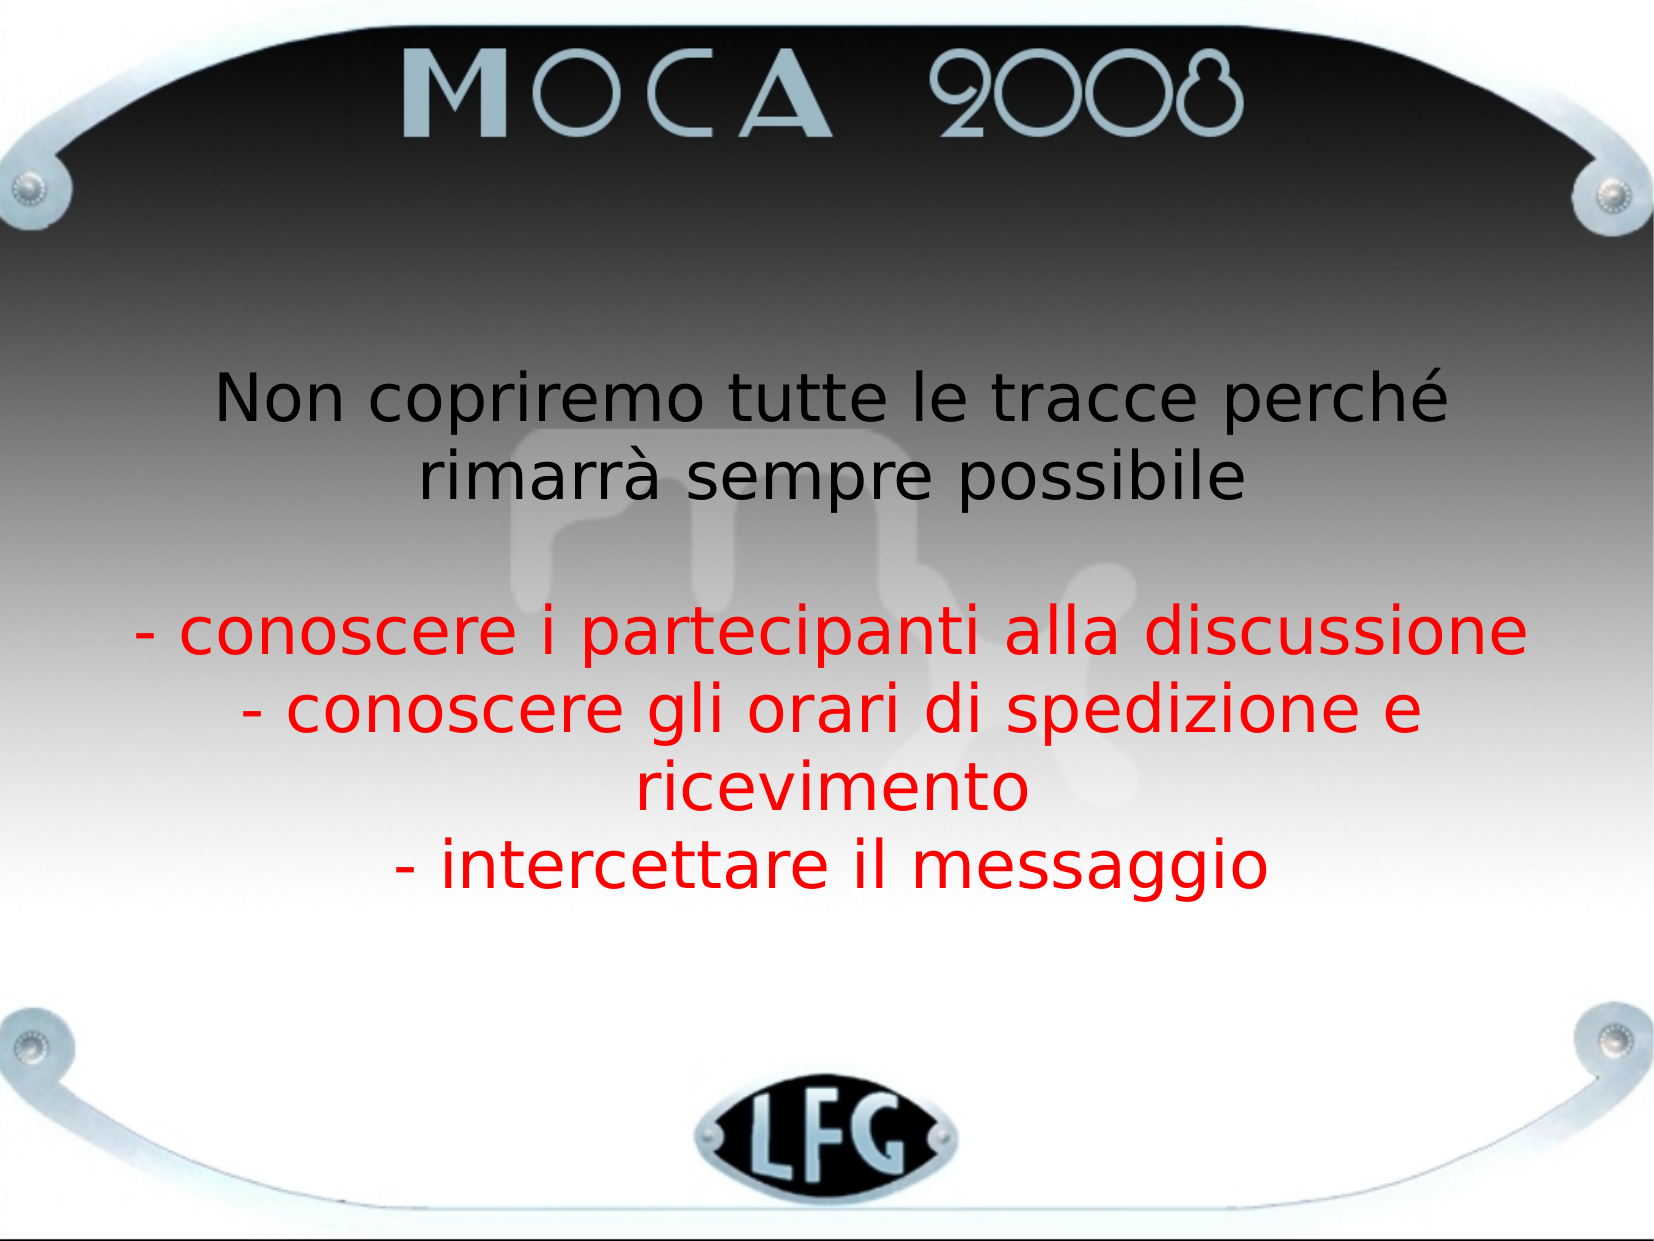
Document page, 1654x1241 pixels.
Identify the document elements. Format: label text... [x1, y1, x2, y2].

subtitle Non copriremo tutte le tracce perché rimarrà sempre possibile - conoscere i partecipanti alla discussione - conoscere gli orari di spedizione e ricevimento - intercettare il messaggio [88, 229, 1577, 1034]
picture [0, 0, 1654, 1241]
